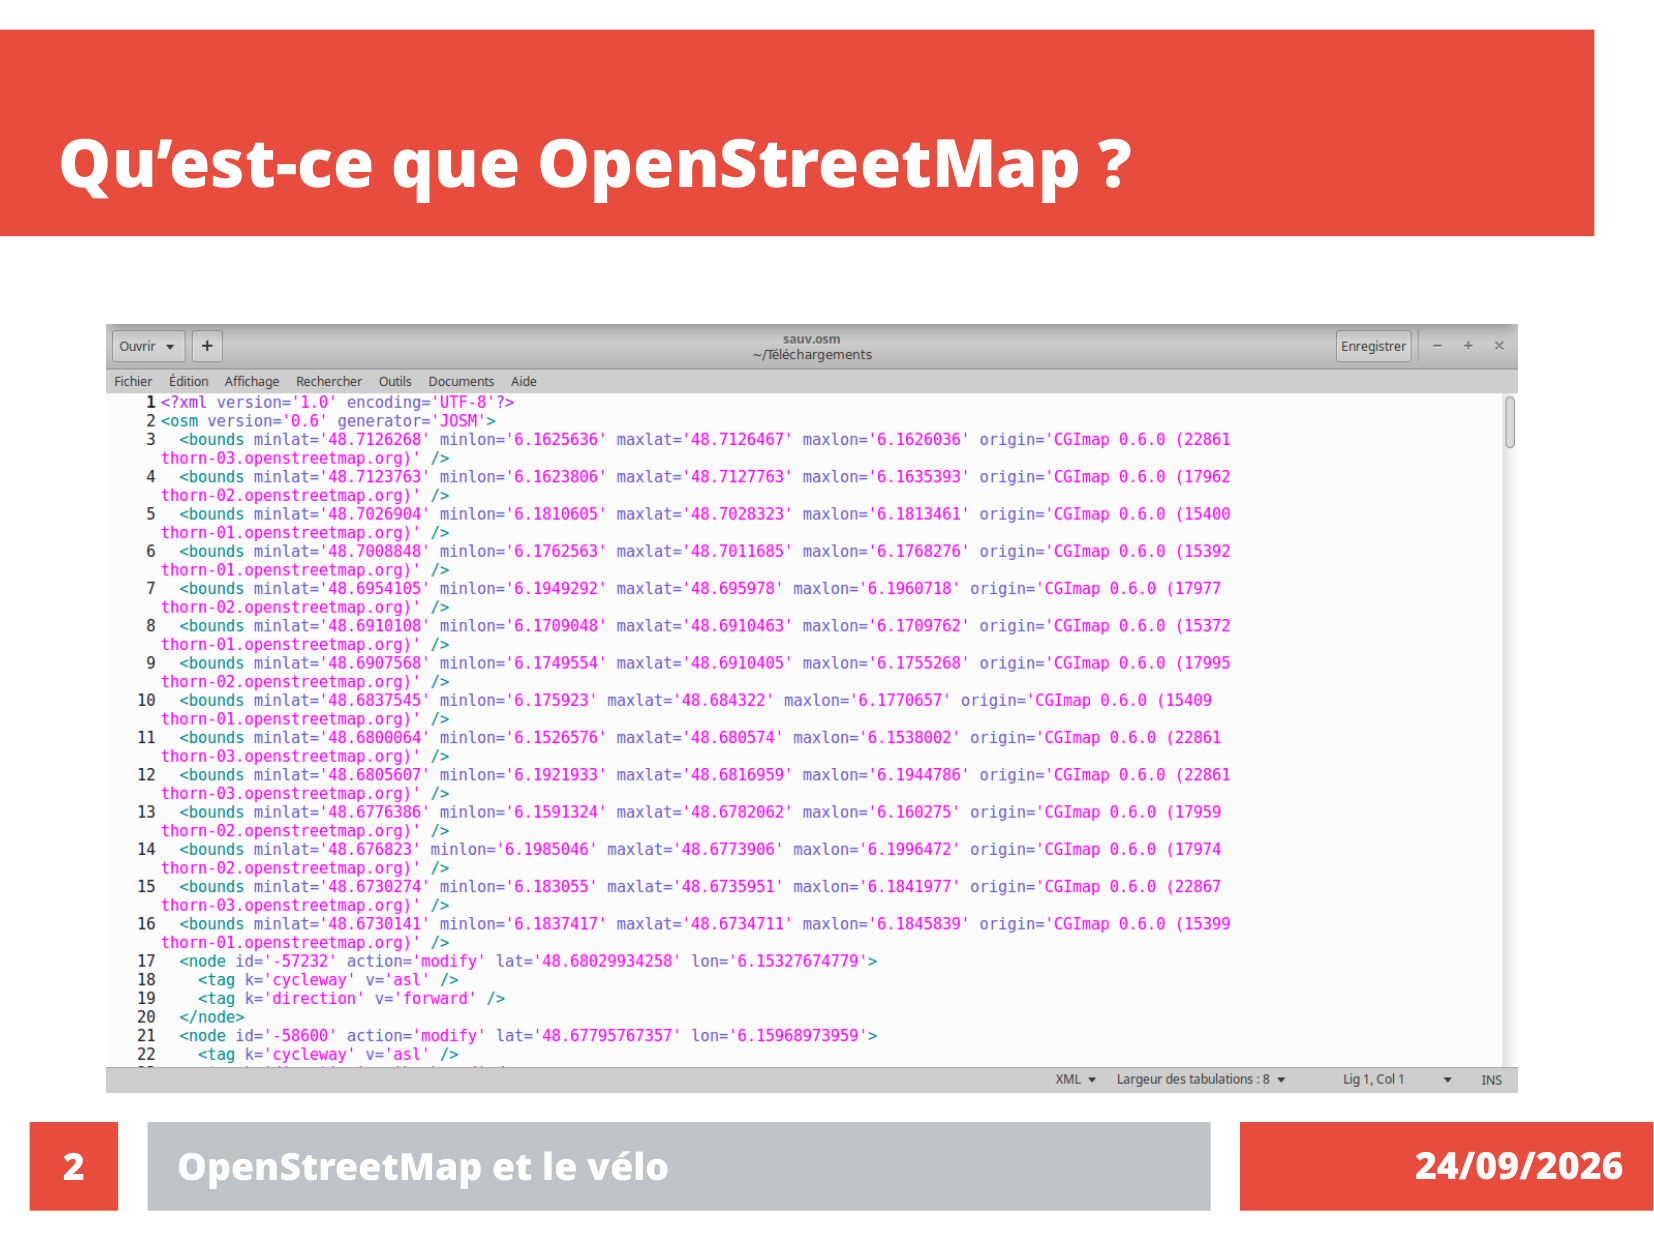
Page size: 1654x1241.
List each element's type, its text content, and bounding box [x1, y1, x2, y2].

title Qu’est-ce que OpenStreetMap ? [59, 59, 1595, 207]
picture [106, 324, 1518, 1093]
